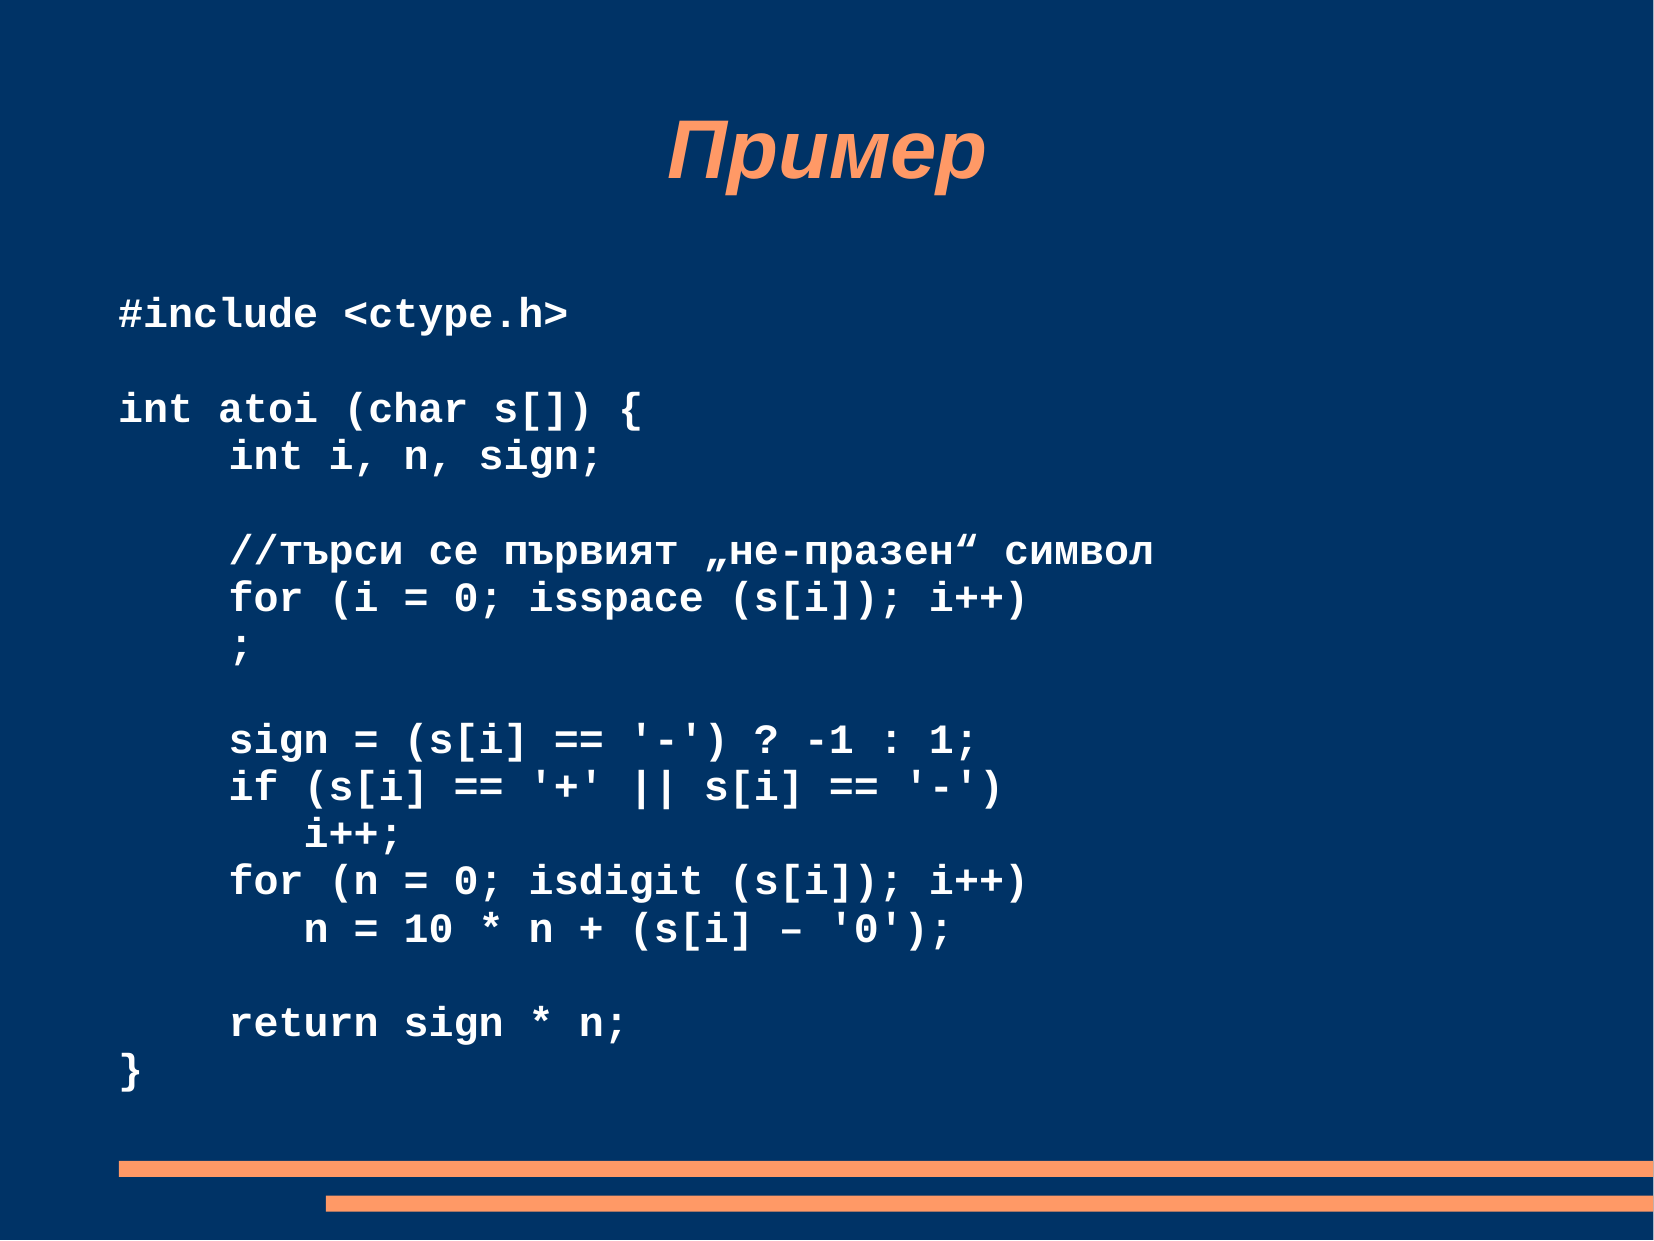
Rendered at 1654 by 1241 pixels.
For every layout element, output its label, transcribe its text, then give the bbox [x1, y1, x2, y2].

text_box #include <ctype.h> int atoi (char s[]) { int i, n, sign; //търси се първият „не-празен“ символ for (i = 0; isspace (s[i]); i++) ; sign = (s[i] == '-') ? -1 : 1; if (s[i] == '+' || s[i] == '-') i++; for (n = 0; isdigit (s[i]); i++) n = 10 * n + (s[i] – '0'); return sign * n; } [118, 288, 1625, 1101]
title Пример [121, 53, 1534, 247]
